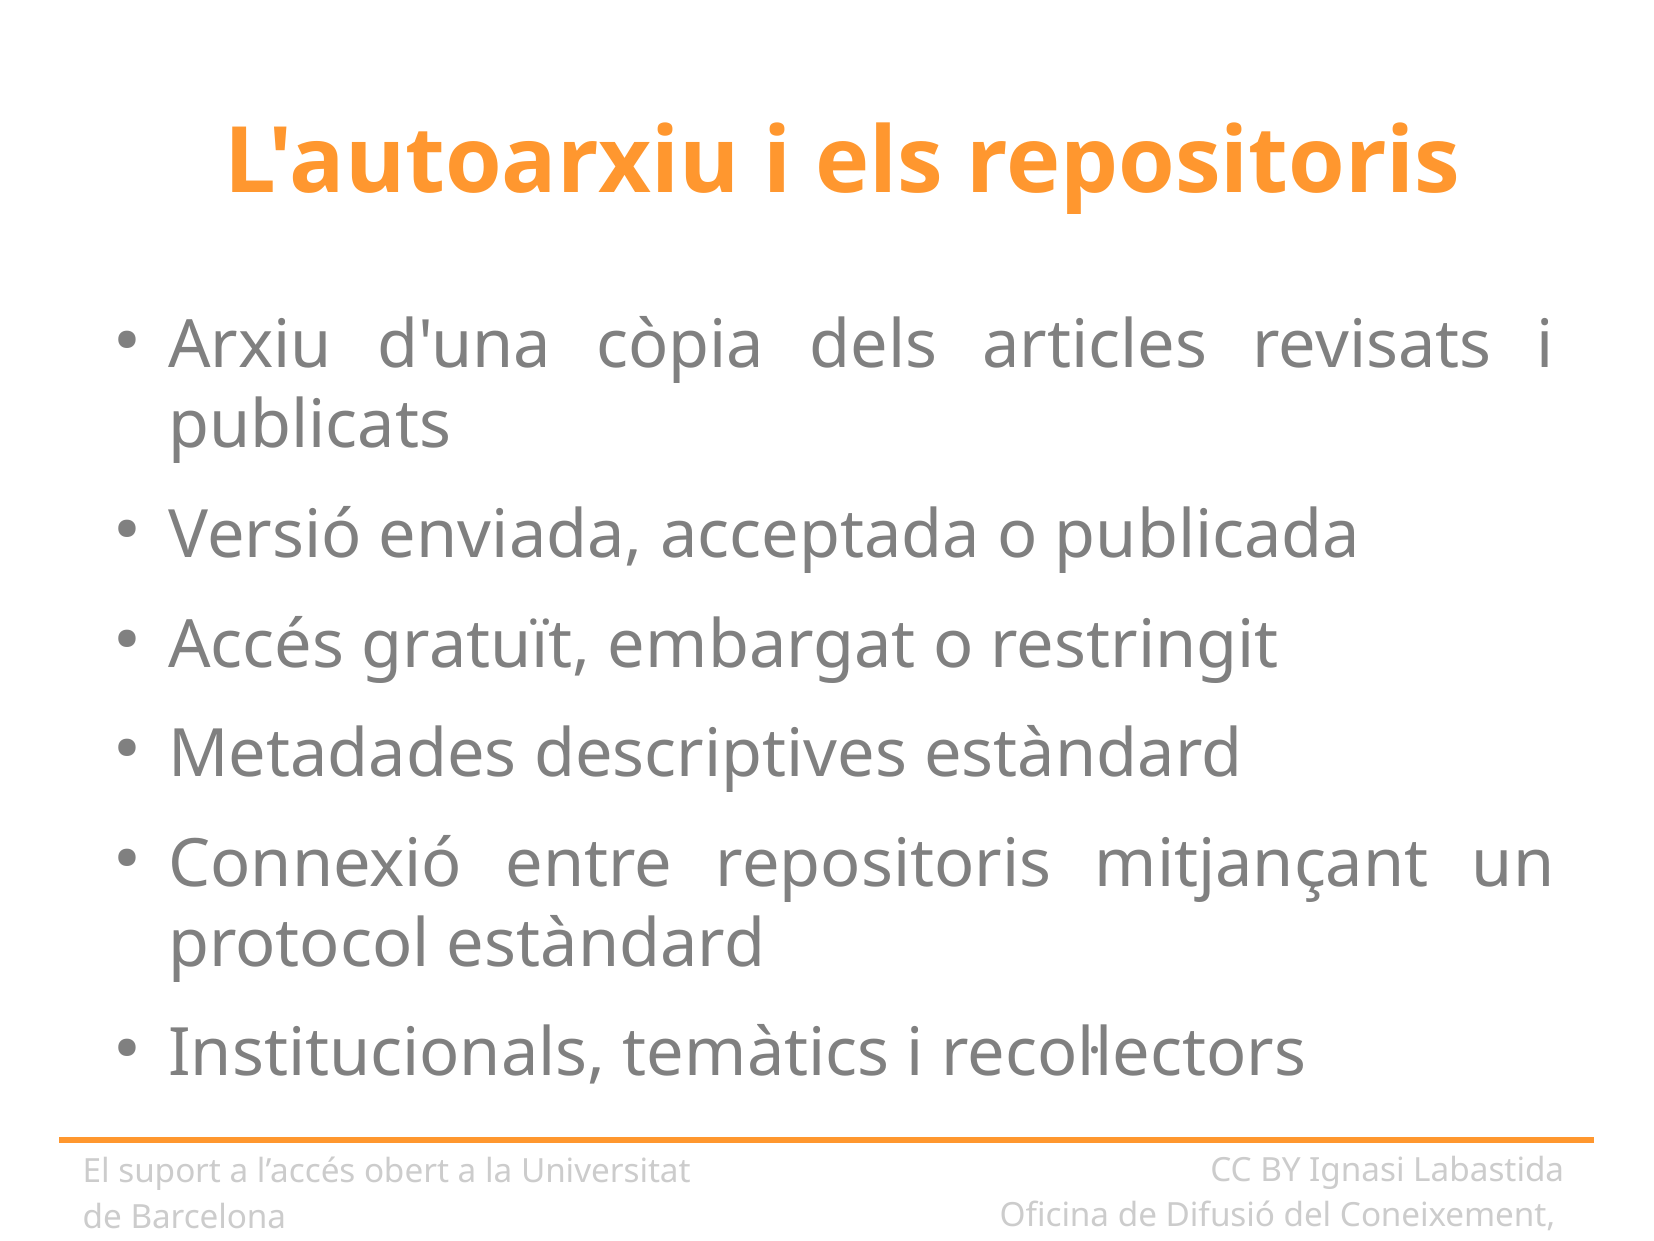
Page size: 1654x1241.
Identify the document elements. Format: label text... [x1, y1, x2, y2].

title L'autoarxiu i els repositoris [82, 38, 1571, 267]
list Arxiu d'una còpia dels articles revisats i publicats Versió enviada, acceptada o publicada Accés gratuït, embargat o restringit Metadades descriptives estàndard Connexió entre repositoris mitjançant un protocol estàndard Institucionals, temàtics i recol·lectors [82, 289, 1571, 1108]
